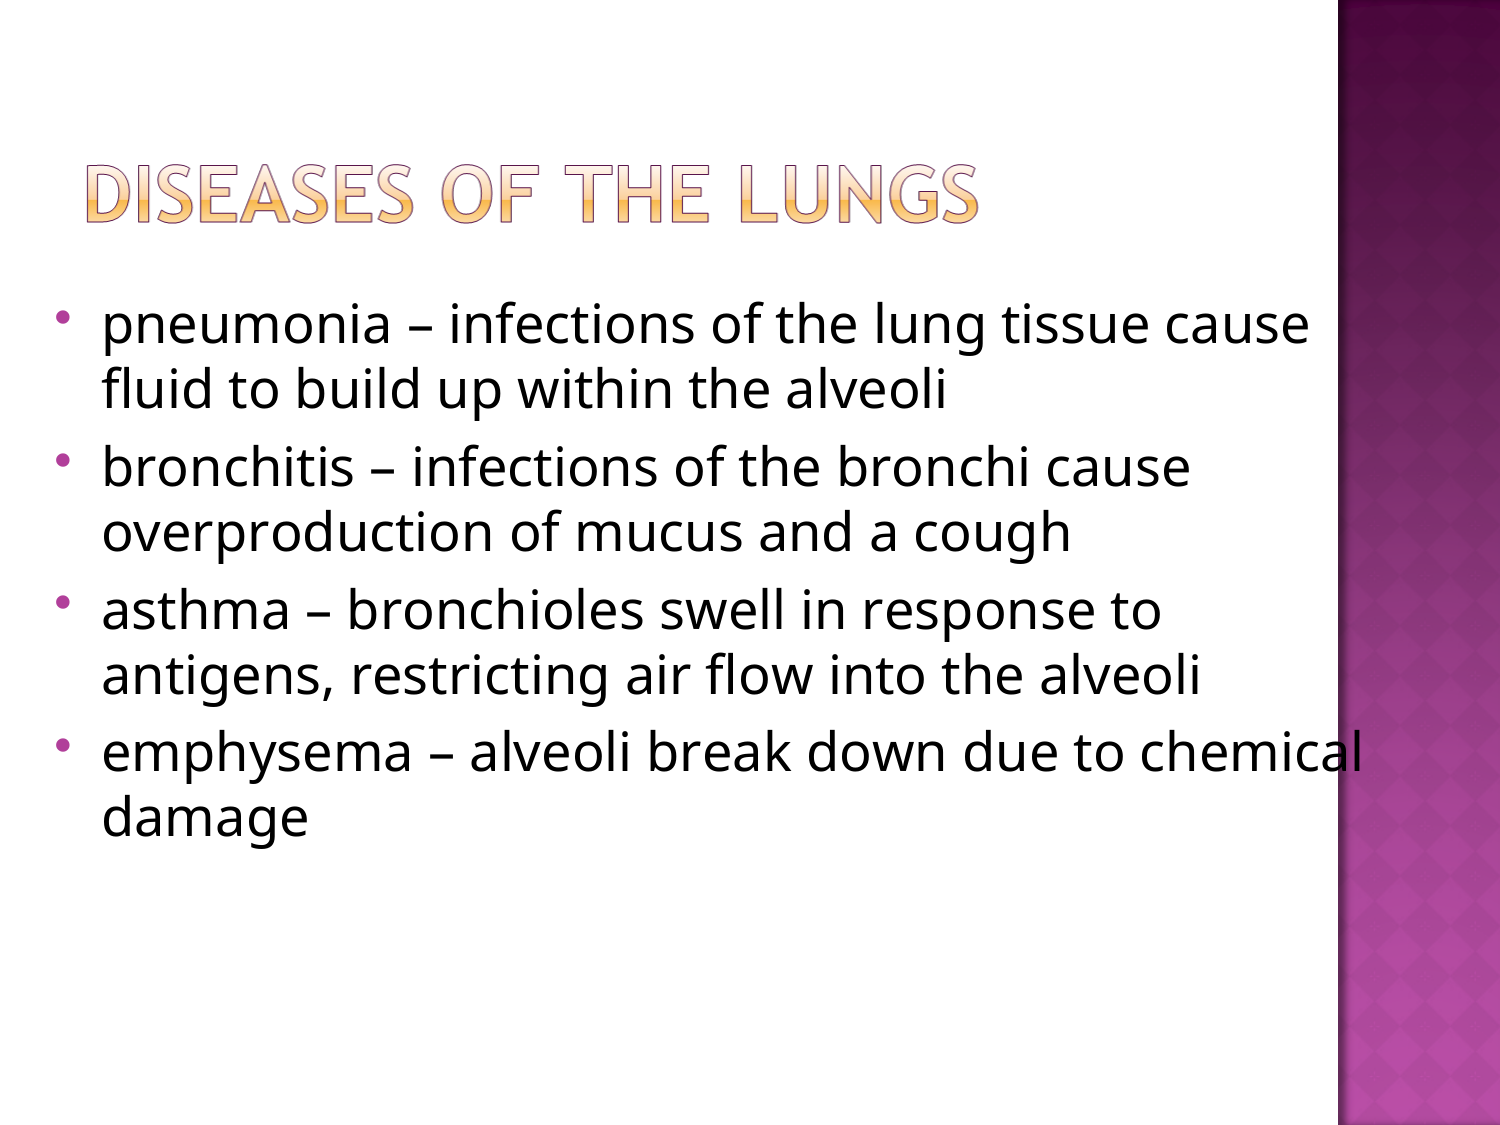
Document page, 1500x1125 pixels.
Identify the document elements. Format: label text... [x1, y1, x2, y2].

list pneumonia – infections of the lung tissue cause fluid to build up within the alveoli bronchitis – infections of the bronchi cause overproduction of mucus and a cough asthma – bronchioles swell in response to antigens, restricting air flow into the alveoli emphysema – alveoli break down due to chemical damage [41, 281, 1392, 1040]
picture [1337, 0, 1500, 1125]
text_box [34, 52, 1265, 241]
